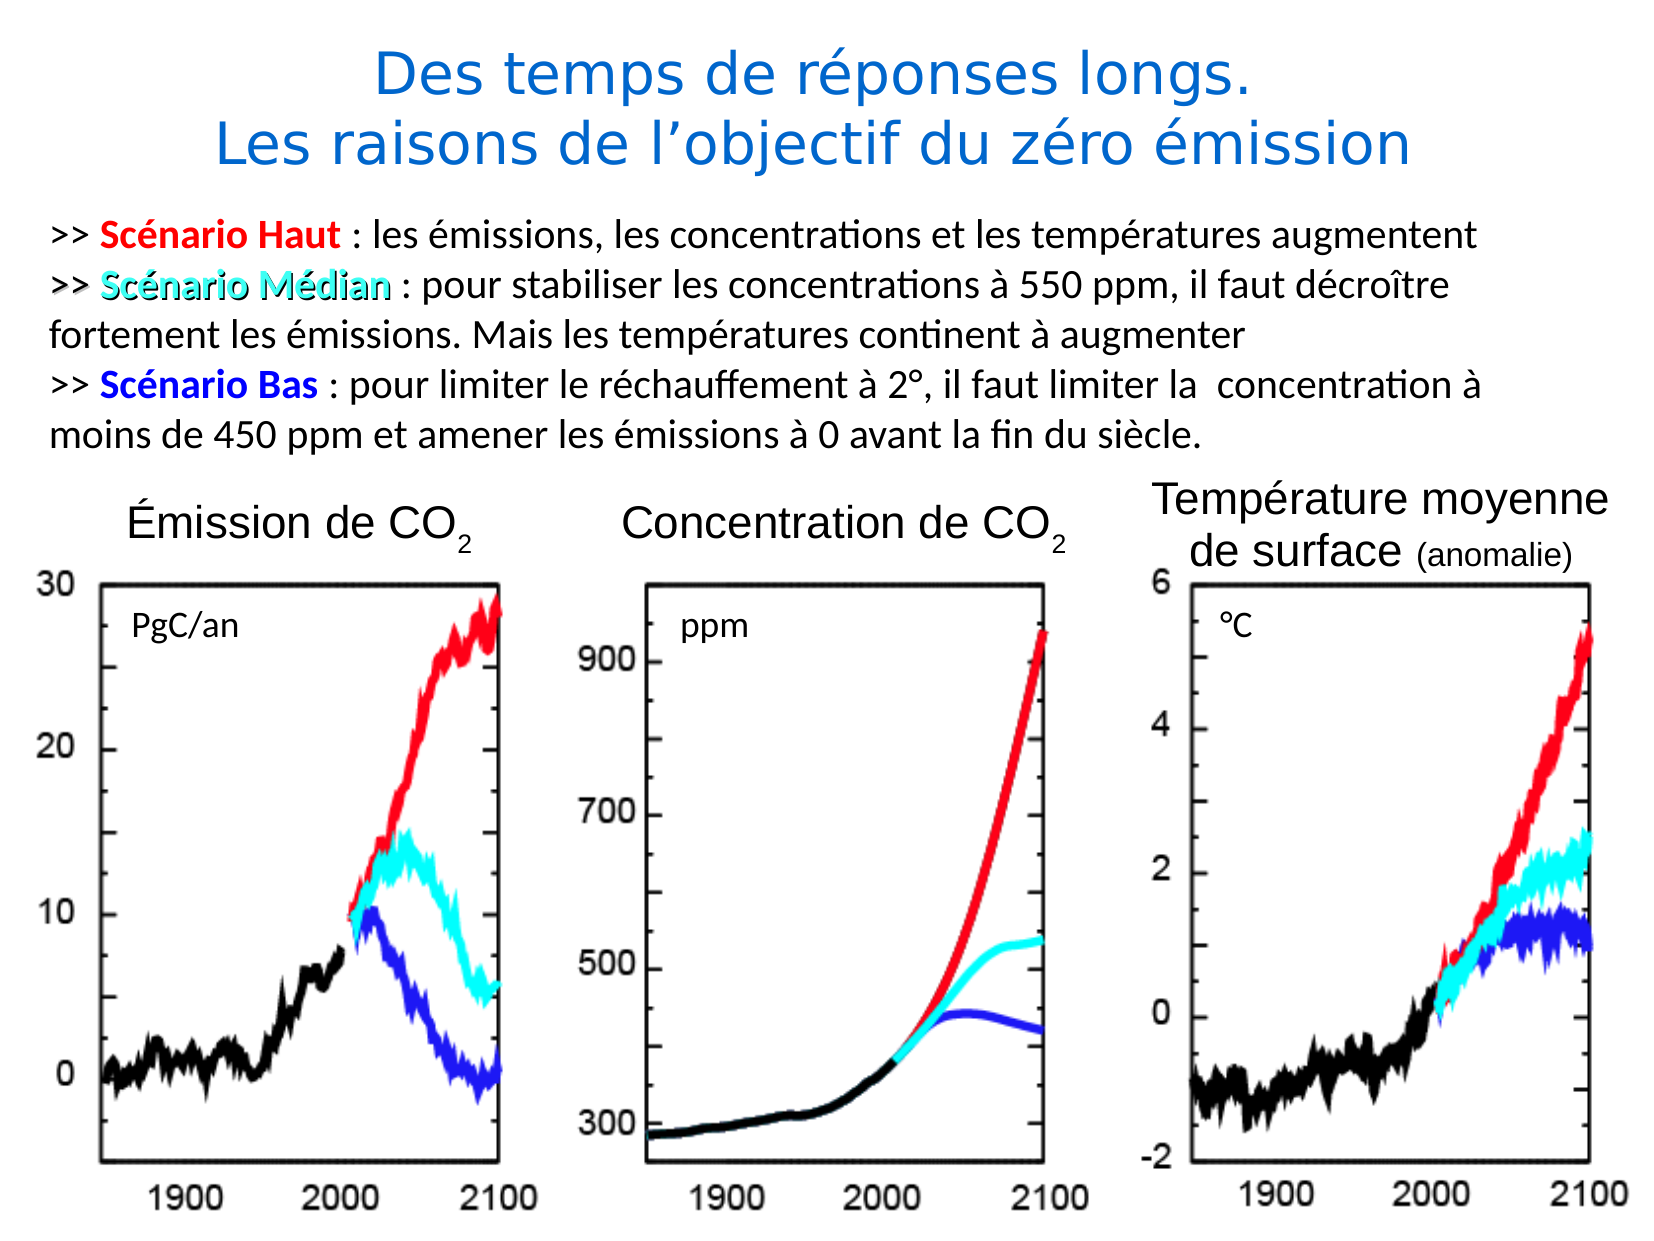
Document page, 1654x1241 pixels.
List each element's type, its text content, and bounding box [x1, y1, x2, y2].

text_box Des temps de réponses longs. Les raisons de l’objectif du zéro émission [116, 28, 1511, 186]
text_box °C [1205, 592, 1275, 659]
text_box ppm [665, 592, 775, 659]
picture [0, 522, 1654, 1241]
text_box Émission de CO2 [100, 489, 499, 567]
text_box PgC/an [116, 592, 269, 659]
text_box Température moyenne de surface (anomalie) [1132, 465, 1630, 584]
text_box >> Scénario Haut : les émissions, les concentrations et les températures augmentent >> Scénario Médian : pour stabiliser les concentrations à 550 ppm, il faut décroître fortement les émissions. Mais les températures continent à augmenter >> Scénario Bas : pour limiter le réchauffement à 2°, il faut limiter la concentration à moins de 450 ppm et amener les émissions à 0 avant la fin du siècle. [33, 199, 1610, 465]
text_box Concentration de CO2 [595, 489, 1093, 567]
